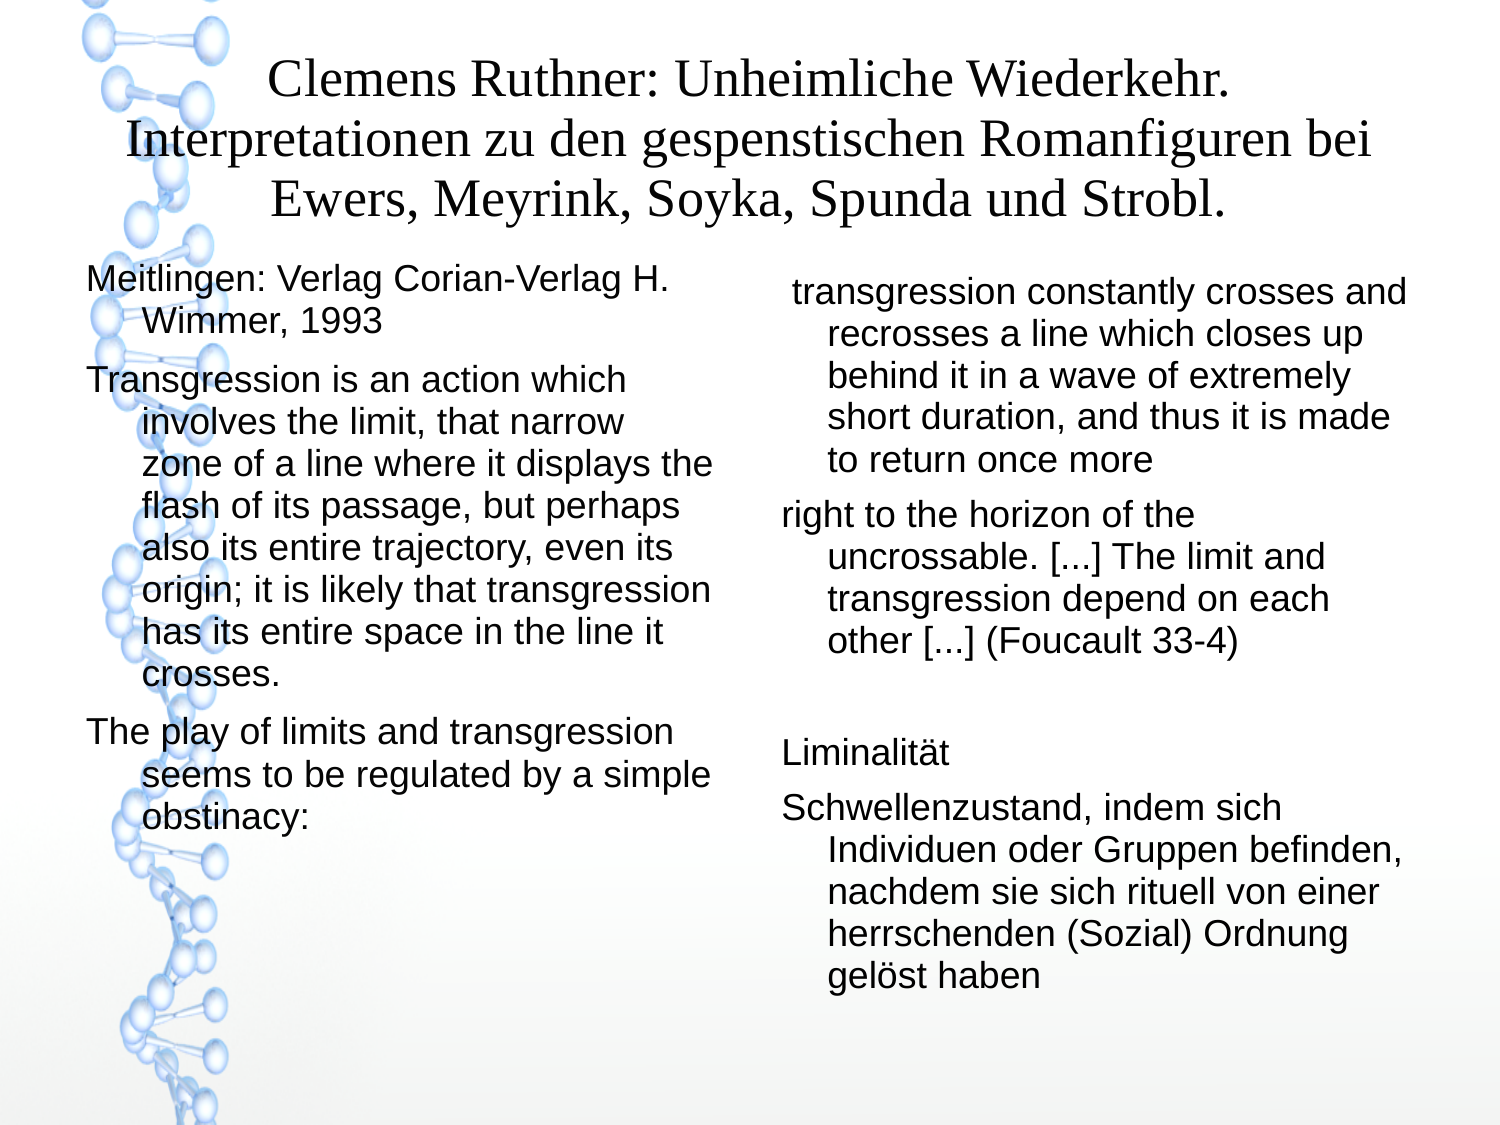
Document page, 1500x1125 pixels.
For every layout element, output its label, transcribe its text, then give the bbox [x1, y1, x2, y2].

list transgression constantly crosses and recrosses a line which closes up behind it in a wave of extremely short duration, and thus it is made to return once more right to the horizon of the uncrossable. [...] The limit and transgression depend on each other [...] (Foucault 33-4) Liminalität Schwellenzustand, indem sich Individuen oder Gruppen befinden, nachdem sie sich rituell von einer herrschenden (Sozial) Ordnung gelöst haben [766, 262, 1426, 1005]
picture [0, 0, 1500, 1125]
title Clemens Ruthner: Unheimliche Wiederkehr. Interpretationen zu den gespenstischen Romanfiguren bei Ewers, Meyrink, Soyka, Spunda und Strobl. [74, 33, 1425, 244]
list Meitlingen: Verlag Corian-Verlag H. Wimmer, 1993 Transgression is an action which involves the limit, that narrow zone of a line where it displays the flash of its passage, but perhaps also its entire trajectory, even its origin; it is likely that transgression has its entire space in the line it crosses. The play of limits and transgression seems to be regulated by a simple obstinacy: [70, 250, 730, 993]
